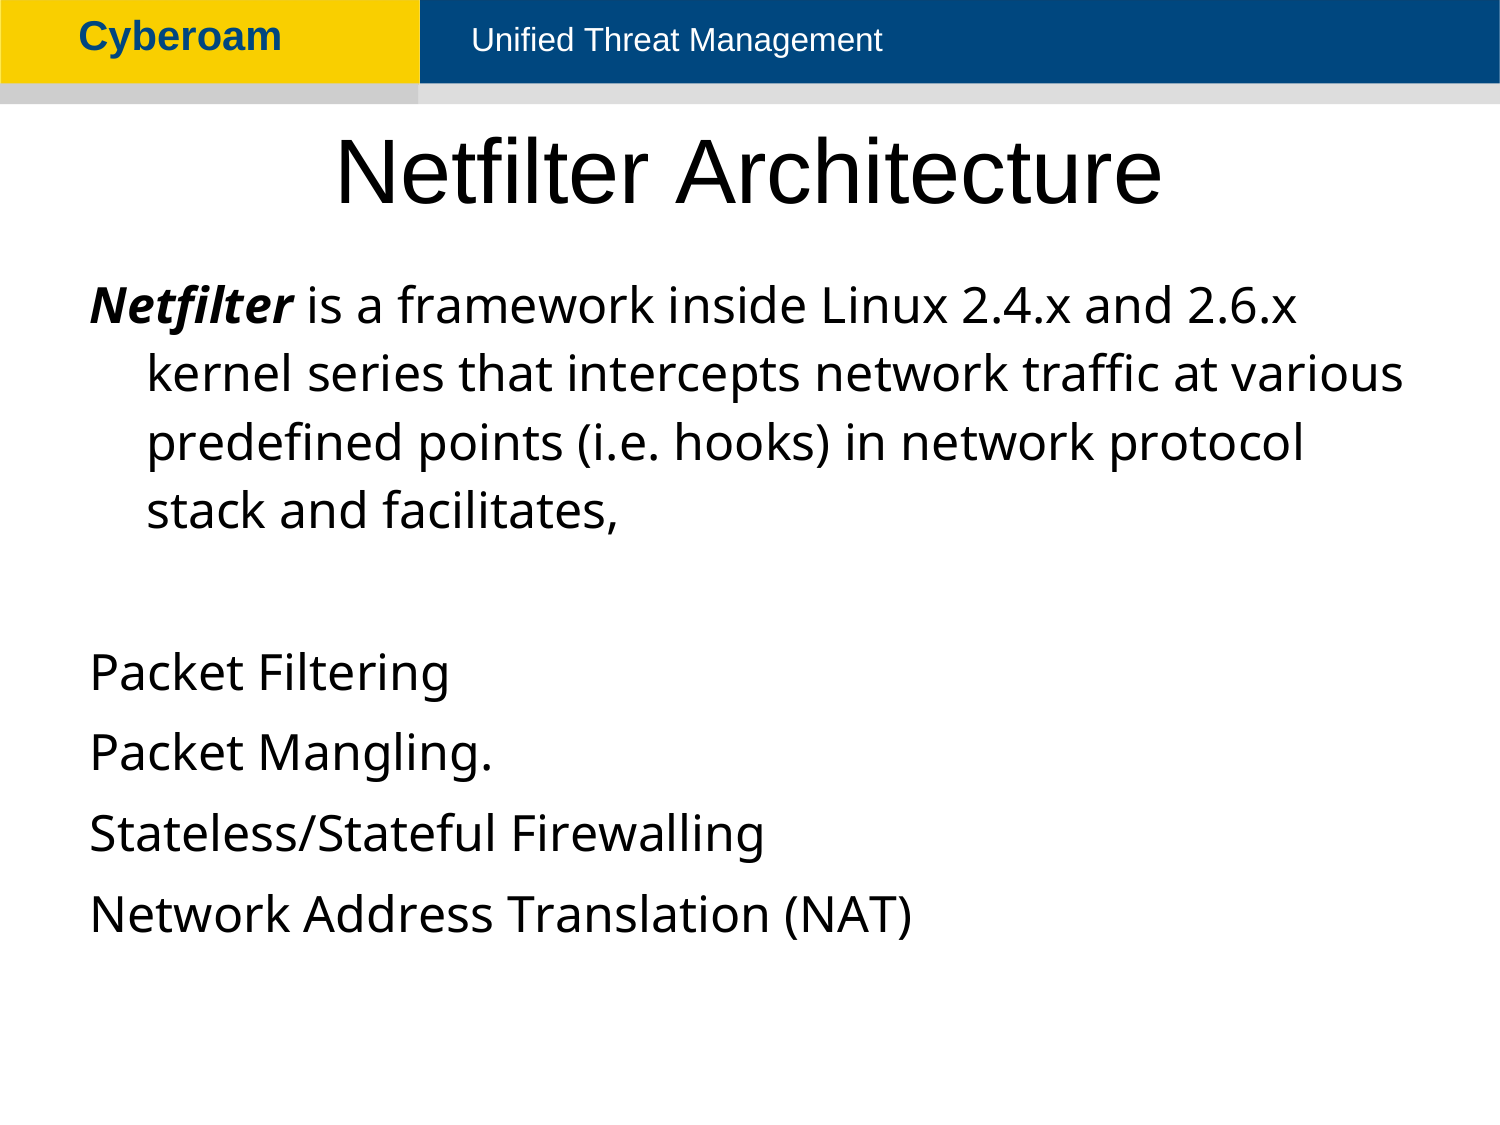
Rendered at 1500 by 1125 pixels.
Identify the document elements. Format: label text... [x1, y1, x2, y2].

picture [0, 0, 1500, 83]
title Netfilter Architecture [75, 112, 1426, 233]
list Netfilter is a framework inside Linux 2.4.x and 2.6.x kernel series that intercepts network traffic at various predefined points (i.e. hooks) in network protocol stack and facilitates, Packet Filtering Packet Mangling. Stateless/Stateful Firewalling Network Address Translation (NAT) [75, 262, 1426, 1006]
